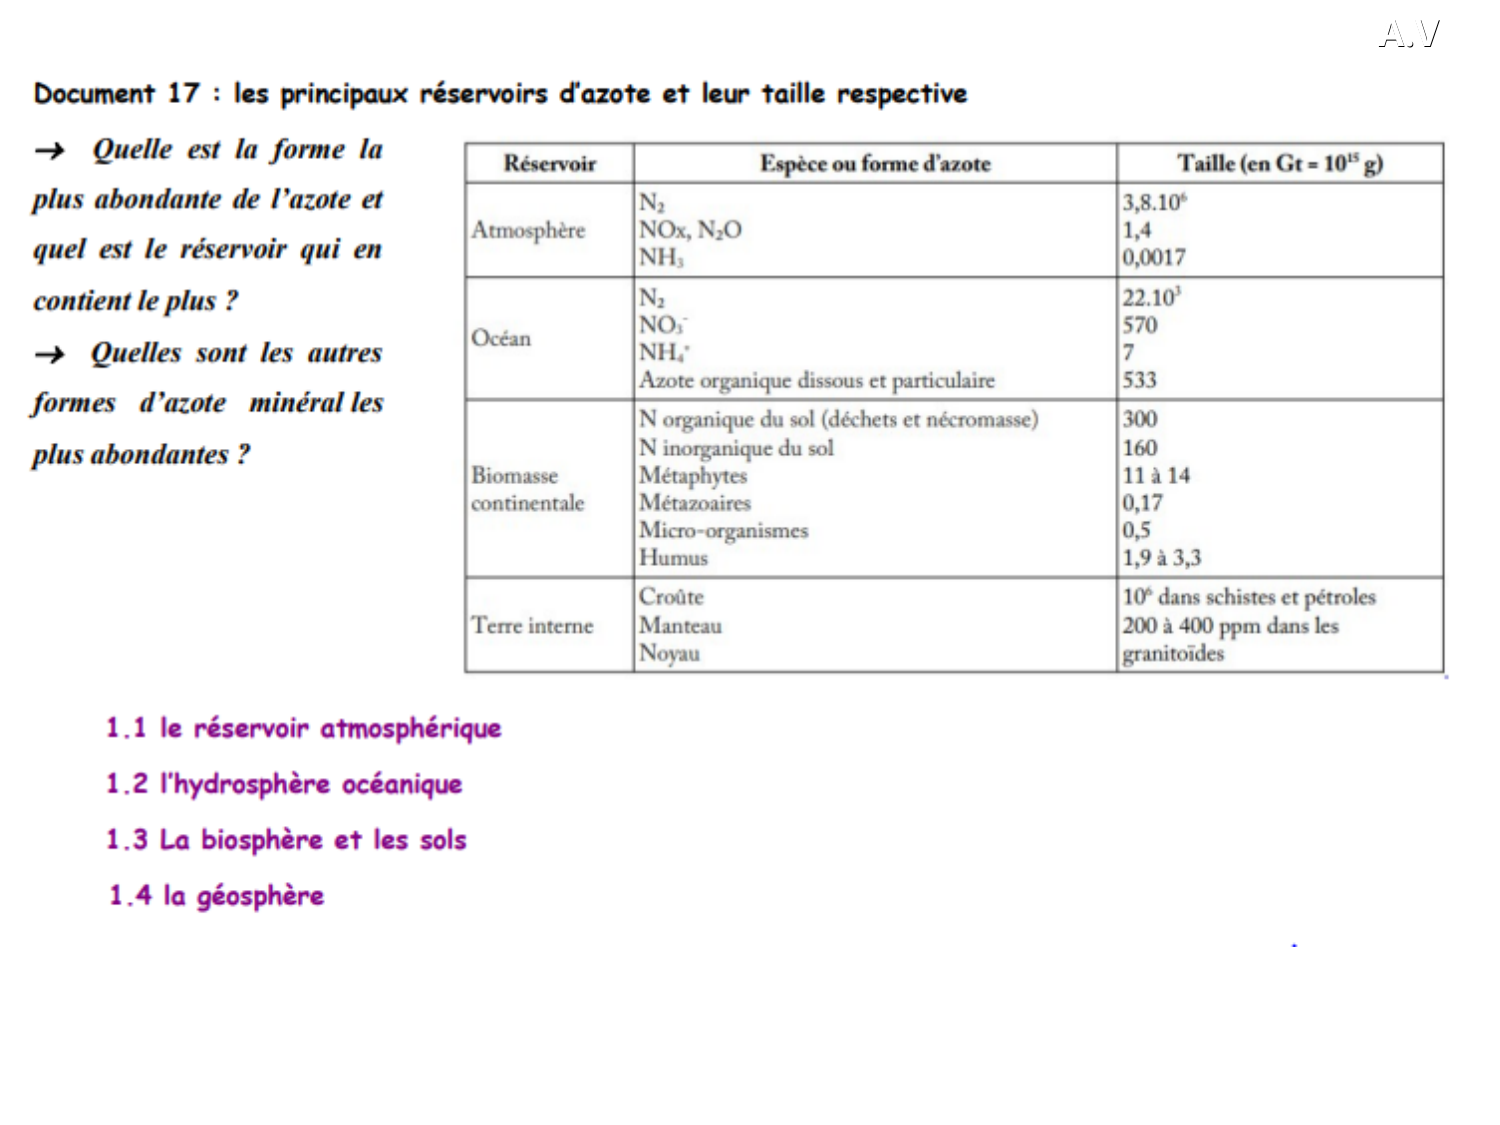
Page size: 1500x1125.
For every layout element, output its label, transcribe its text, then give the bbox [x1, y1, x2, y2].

text_box A.V [1363, 1, 1488, 63]
picture [0, 70, 1477, 947]
